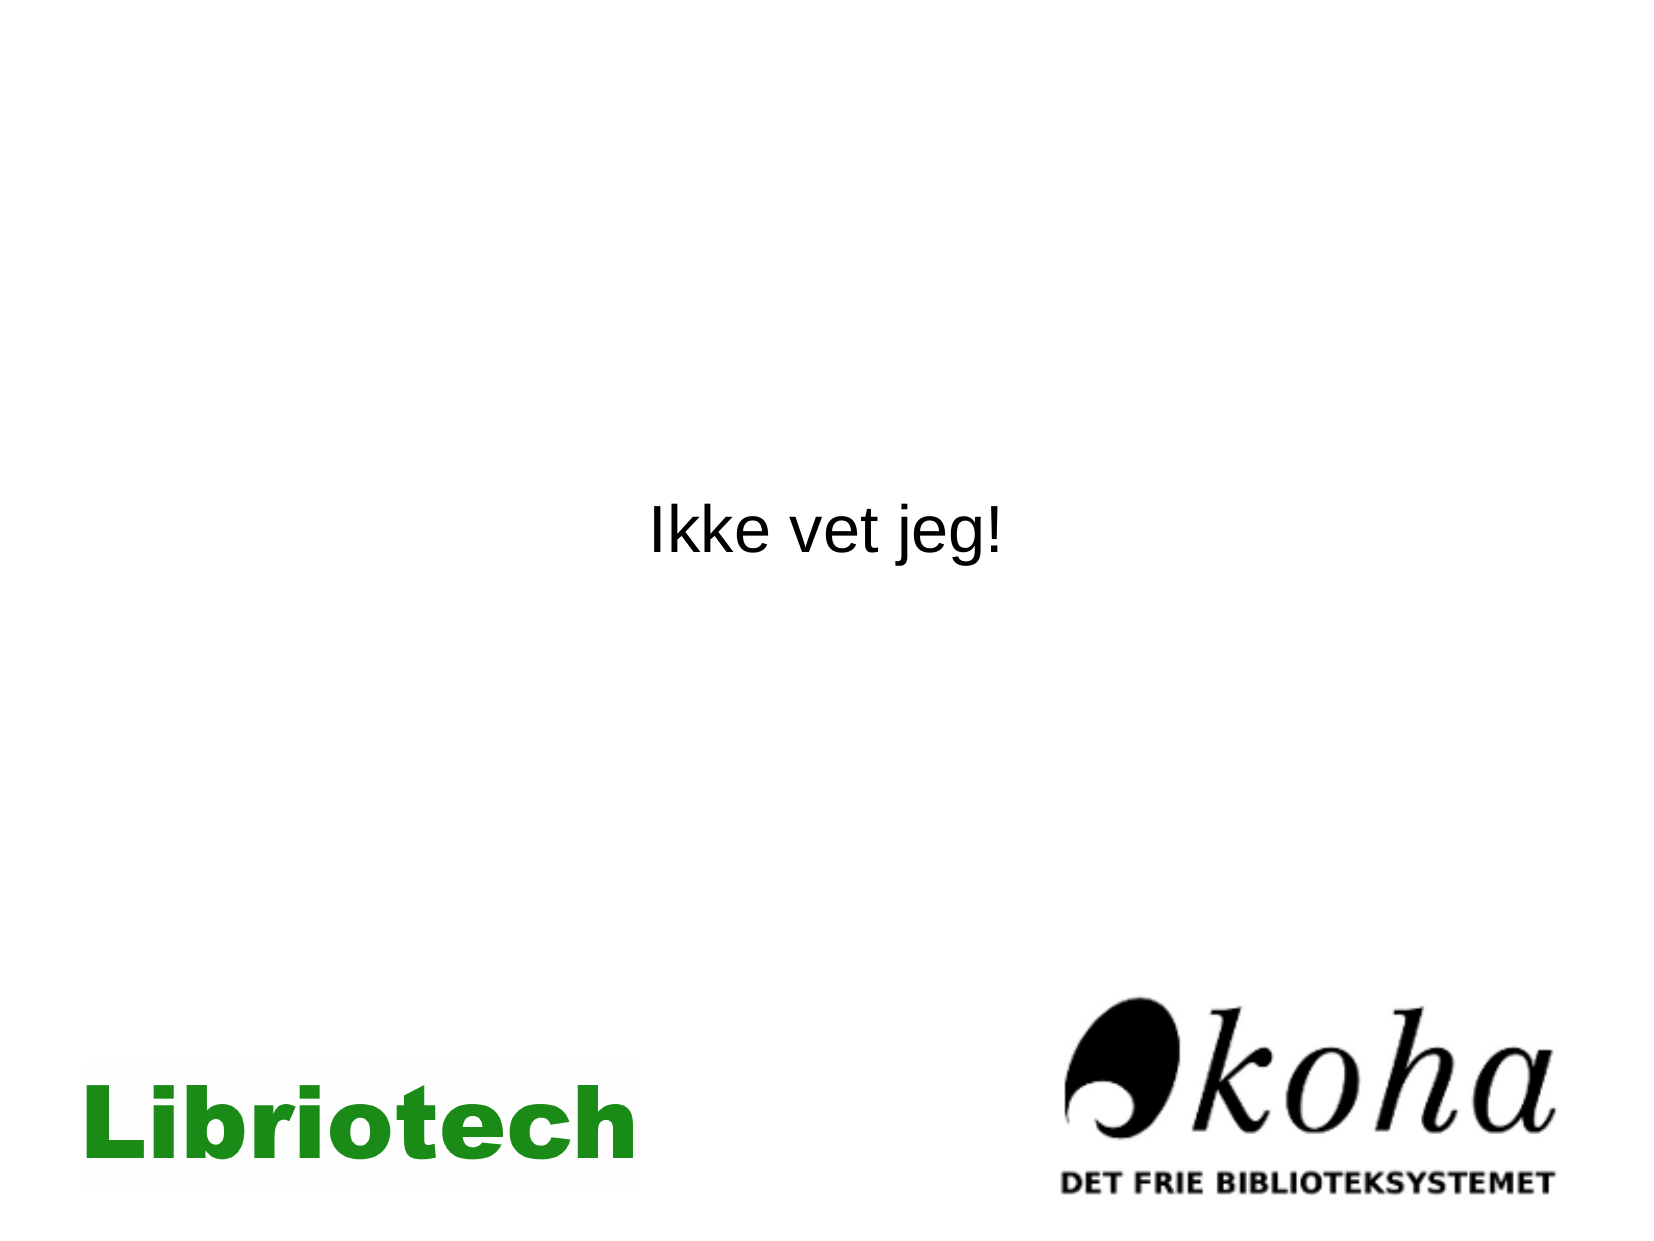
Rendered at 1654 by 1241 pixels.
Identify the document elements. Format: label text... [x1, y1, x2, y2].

subtitle Ikke vet jeg! [82, 49, 1571, 1010]
picture [1051, 1010, 1568, 1205]
picture [82, 1062, 639, 1189]
